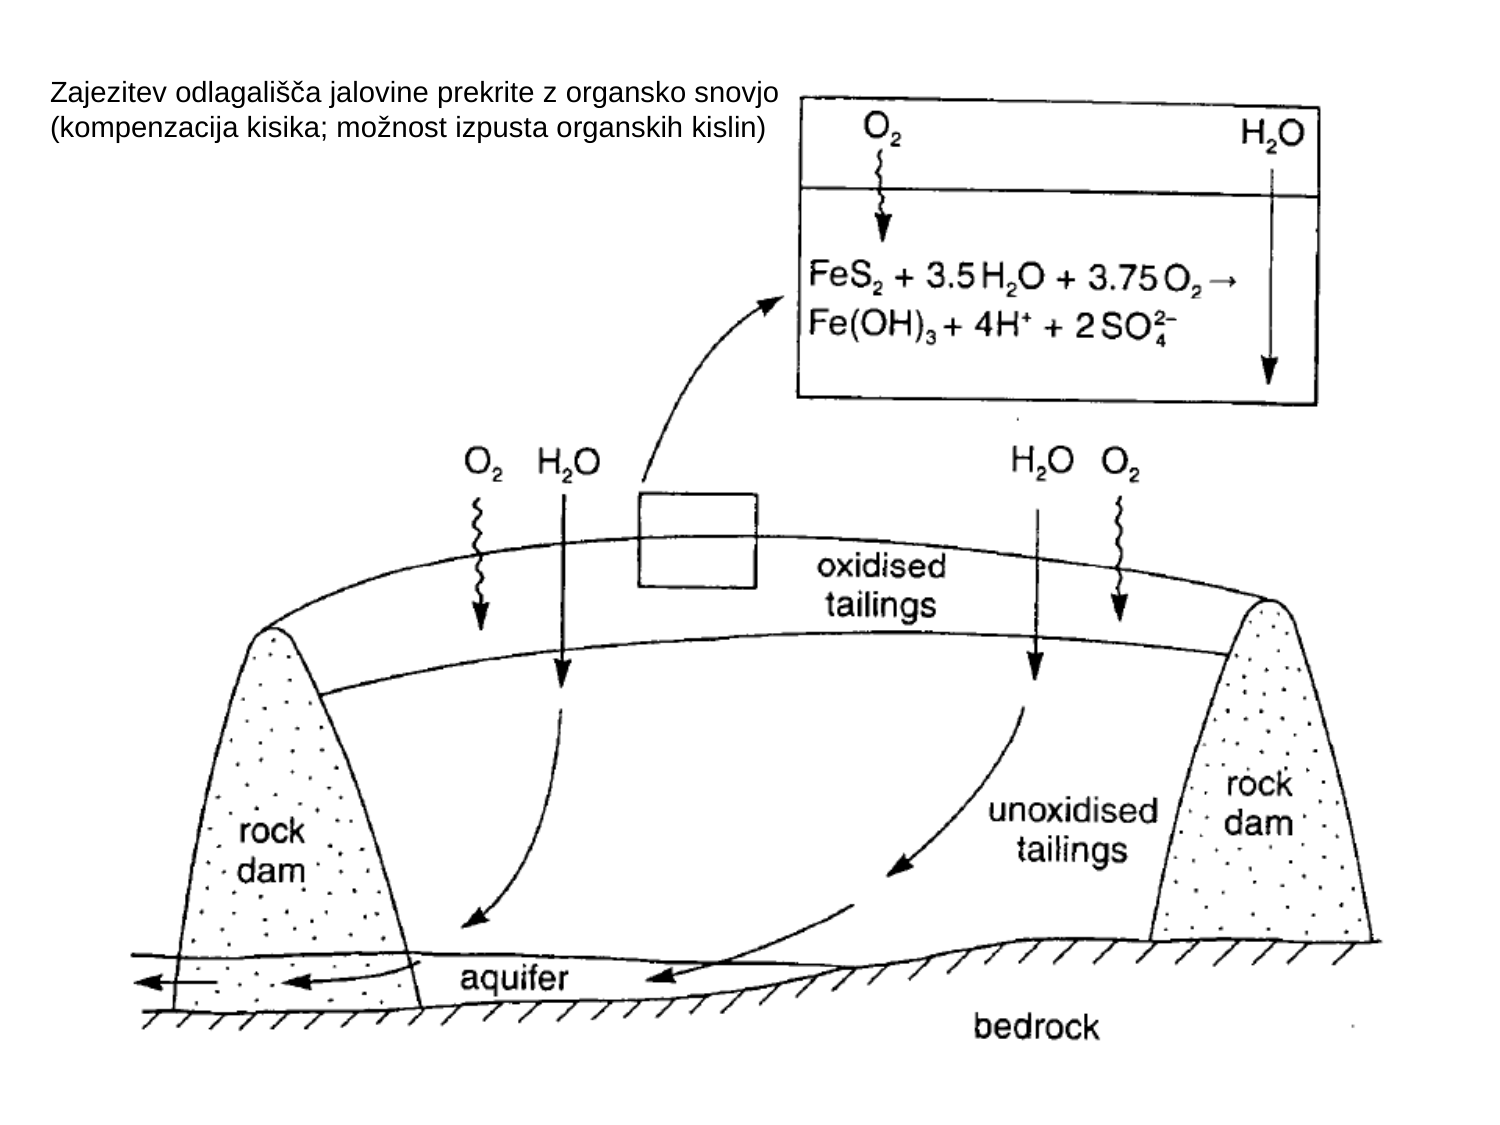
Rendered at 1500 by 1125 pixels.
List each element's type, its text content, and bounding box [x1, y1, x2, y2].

picture [48, 50, 1452, 1075]
text_box Zajezitev odlagališča jalovine prekrite z organsko snovjo (kompenzacija kisika; možnost izpusta organskih kislin) [35, 66, 796, 152]
